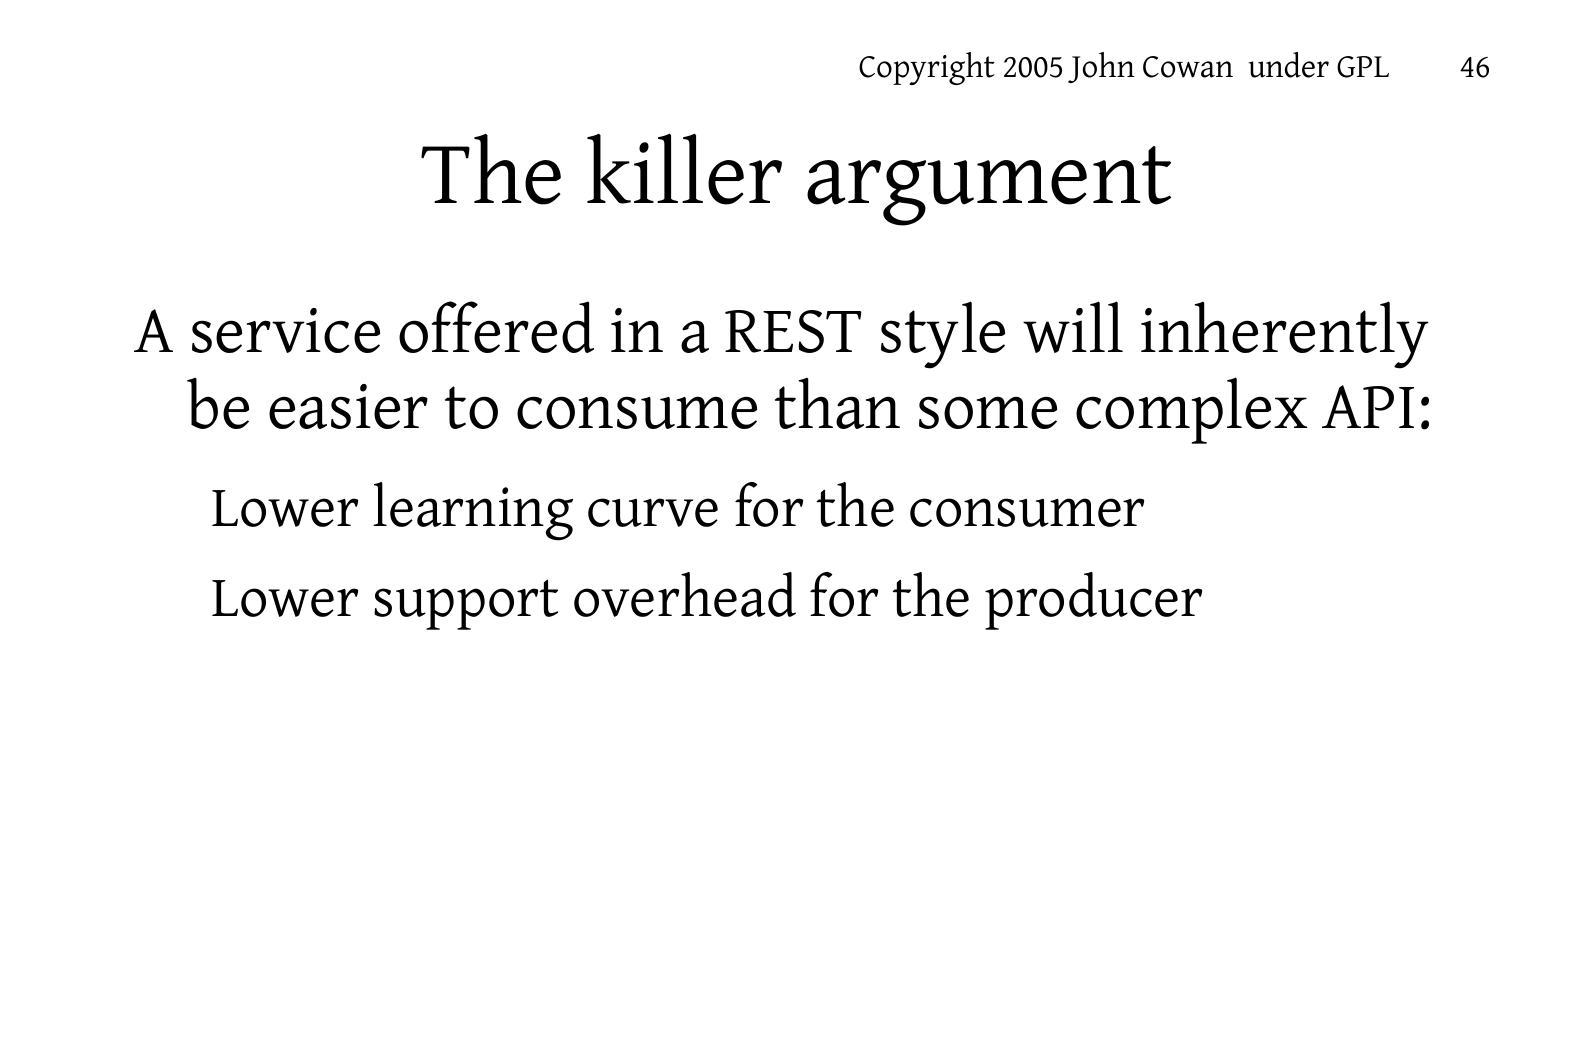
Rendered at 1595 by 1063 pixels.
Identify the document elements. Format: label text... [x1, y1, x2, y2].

list A service offered in a REST style will inherently be easier to consume than some complex API: Lower learning curve for the consumer Lower support overhead for the producer [117, 295, 1479, 1021]
title The killer argument [117, 88, 1479, 266]
